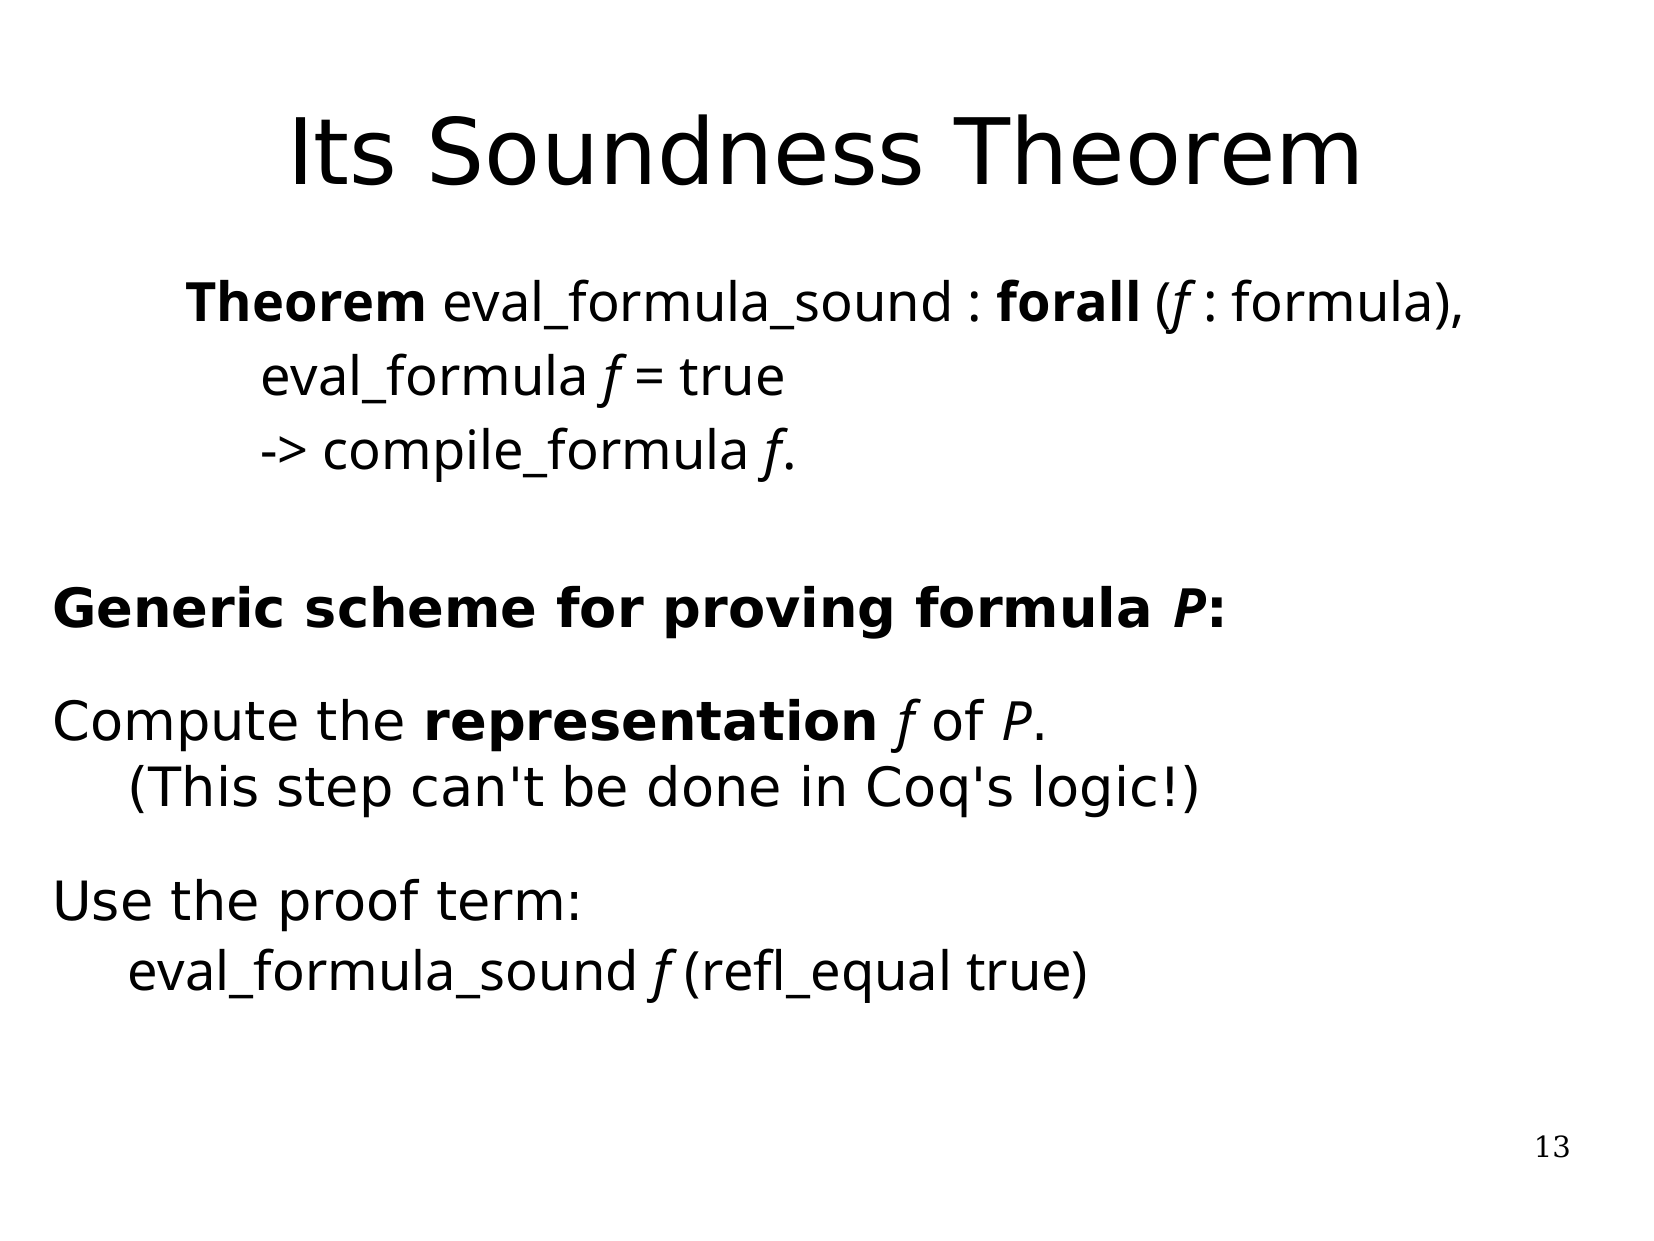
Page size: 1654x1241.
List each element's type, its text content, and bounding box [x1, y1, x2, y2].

text_box Theorem eval_formula_sound : forall (f : formula), eval_formula f = true -> compile_formula f. [170, 256, 1484, 491]
text_box Generic scheme for proving formula P: [37, 562, 1613, 653]
title Its Soundness Theorem [82, 56, 1571, 250]
text_box Compute the representation f of P. (This step can't be done in Coq's logic!) [37, 675, 1576, 825]
text_box Use the proof term: eval_formula_sound f (refl_equal true) [37, 862, 1538, 1013]
